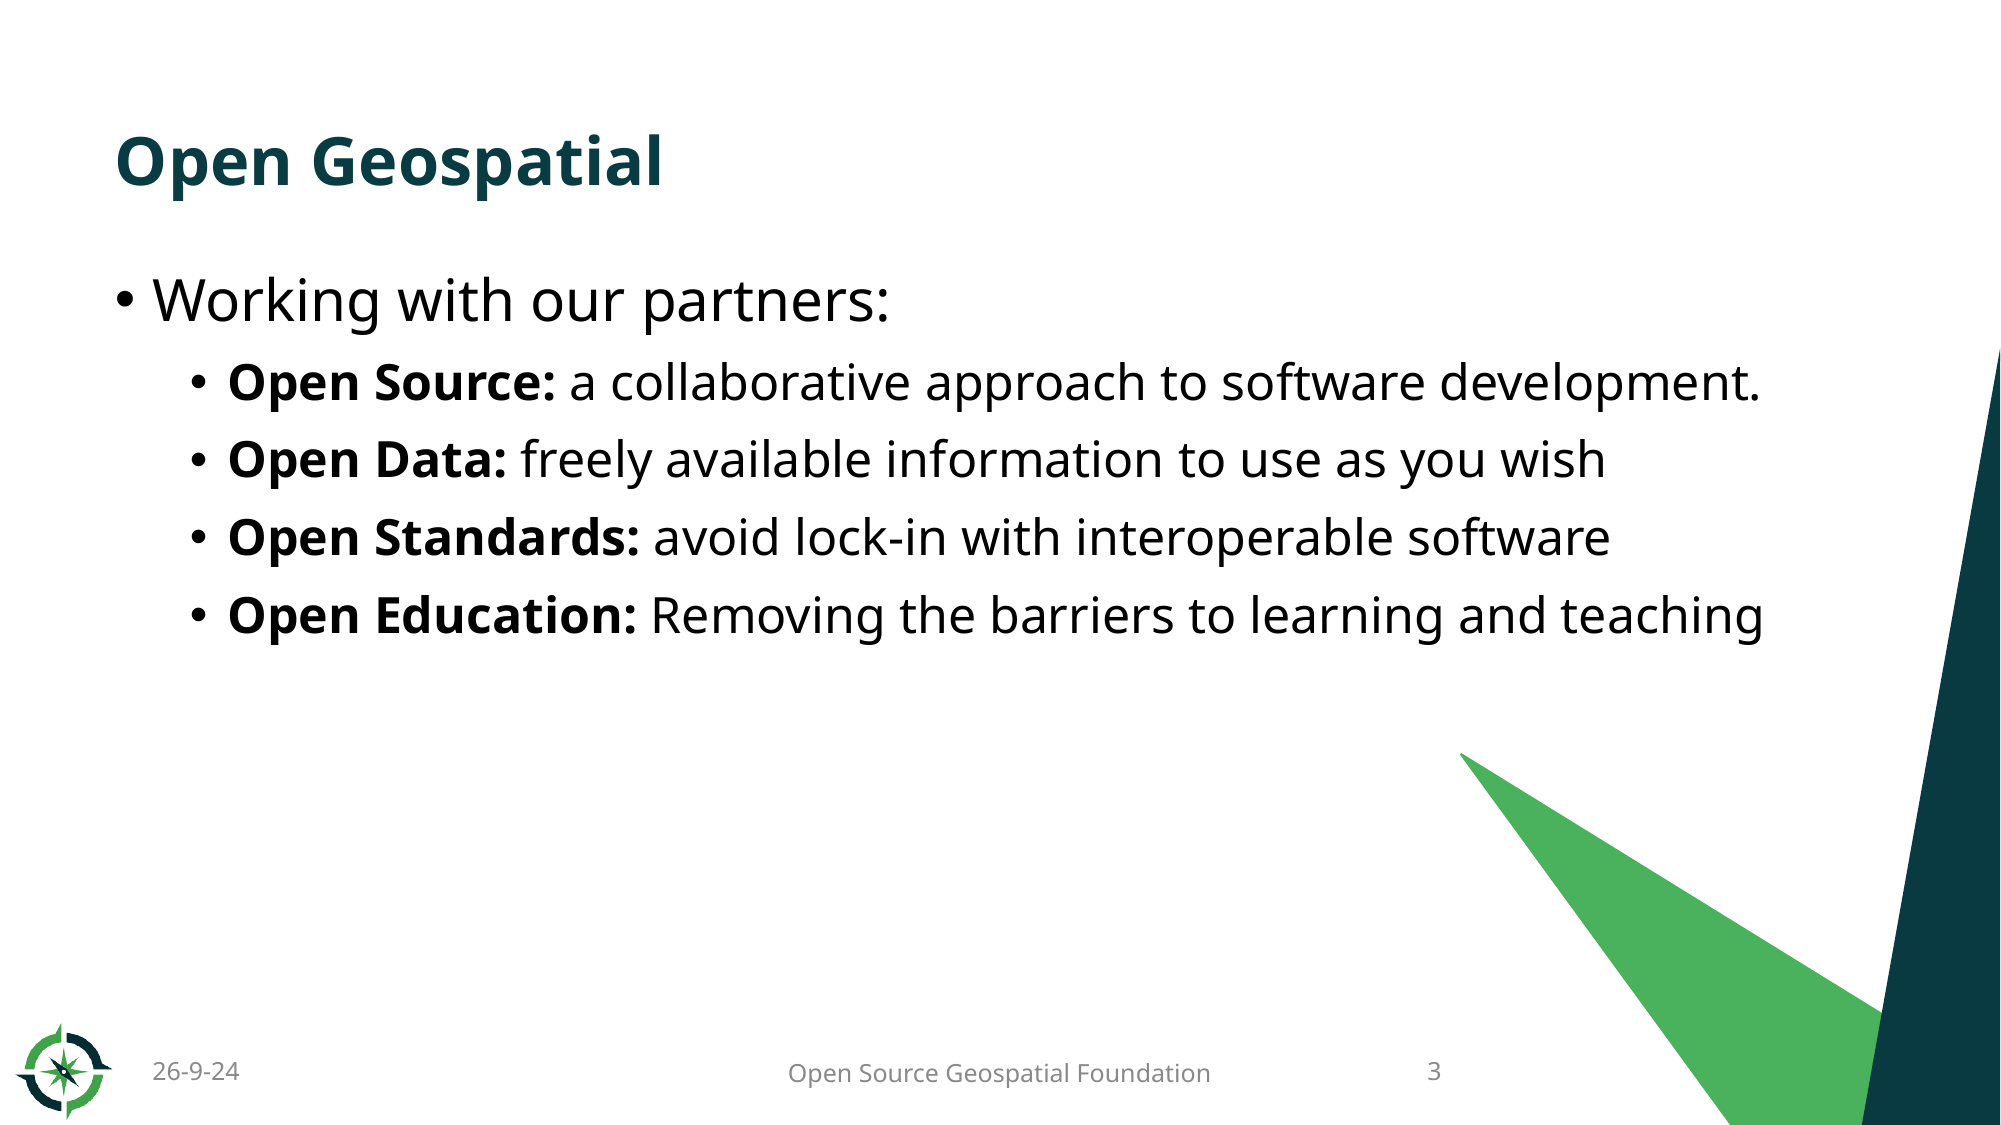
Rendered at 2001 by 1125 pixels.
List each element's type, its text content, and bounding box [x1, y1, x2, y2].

slide_number 24-9-25 [137, 1042, 588, 1103]
footer Open Source Geospatial Foundation [662, 1042, 1338, 1103]
picture [14, 1022, 113, 1121]
title Open Geospatial [99, 44, 1900, 233]
list Working with our partners: Open Source: a collaborative approach to software development. Open Data: freely available information to use as you wish Open Standards: avoid lock-in with interoperable software Open Education: Removing the barriers to learning and teaching [99, 263, 1900, 916]
slide_number <number> [1412, 1042, 1863, 1103]
